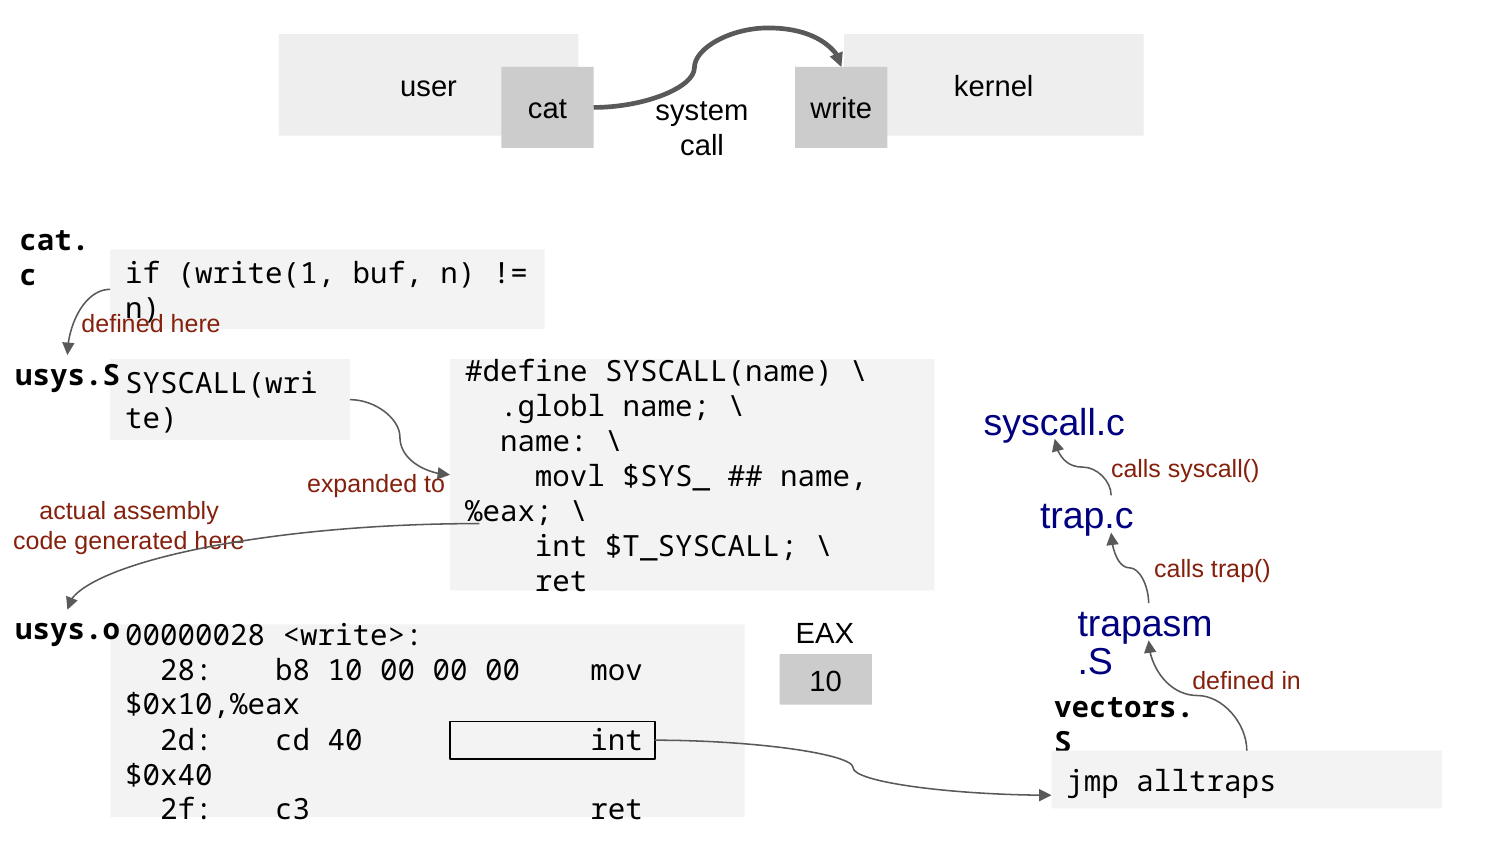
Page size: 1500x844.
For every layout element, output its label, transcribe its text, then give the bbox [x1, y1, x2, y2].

text_box cat [501, 66, 594, 148]
text_box expanded to [290, 450, 463, 515]
text_box EAX [770, 603, 880, 661]
text_box 00000028 <write>: 28: b8 10 00 00 00 mov $0x10,%eax 2d: cd 40 int $0x40 2f: c3 ret [110, 624, 745, 818]
text_box write [795, 66, 888, 148]
text_box SYSCALL(write) [110, 359, 350, 441]
text_box actual assembly code generated here [0, 484, 262, 566]
text_box actual assembly code generated here [138, 539, 262, 566]
text_box 10 [779, 661, 872, 705]
text_box calls syscall() [1052, 441, 1318, 493]
text_box kernel [844, 34, 1144, 136]
text_box syscall.c [968, 401, 1141, 439]
text_box usys.S [0, 355, 136, 393]
text_box #define SYSCALL(name) \ .globl name; \ name: \ movl $SYS_ ## name, %eax; \ int $T_SYSCALL; \ ret [450, 359, 935, 591]
text_box trap.c [1025, 495, 1198, 533]
text_box defined in [1114, 638, 1380, 720]
text_box usys.o [0, 609, 136, 647]
text_box system call [634, 85, 770, 167]
text_box defined here [48, 303, 254, 341]
text_box vectors.S [1039, 704, 1212, 742]
text_box calls trap() [1080, 542, 1345, 594]
text_box 00000028 <write>: 28: b8 10 00 00 00 mov $0x10,%eax 2d: cd 40 int $0x40 2f: c3 ret [451, 722, 654, 758]
text_box if (write(1, buf, n) != n) [110, 249, 545, 330]
text_box user [278, 34, 579, 136]
text_box trap.c [1089, 510, 1099, 526]
text_box cat.c [4, 227, 122, 286]
text_box trapasm.S [1062, 603, 1235, 641]
text_box jmp alltraps [1051, 750, 1443, 809]
